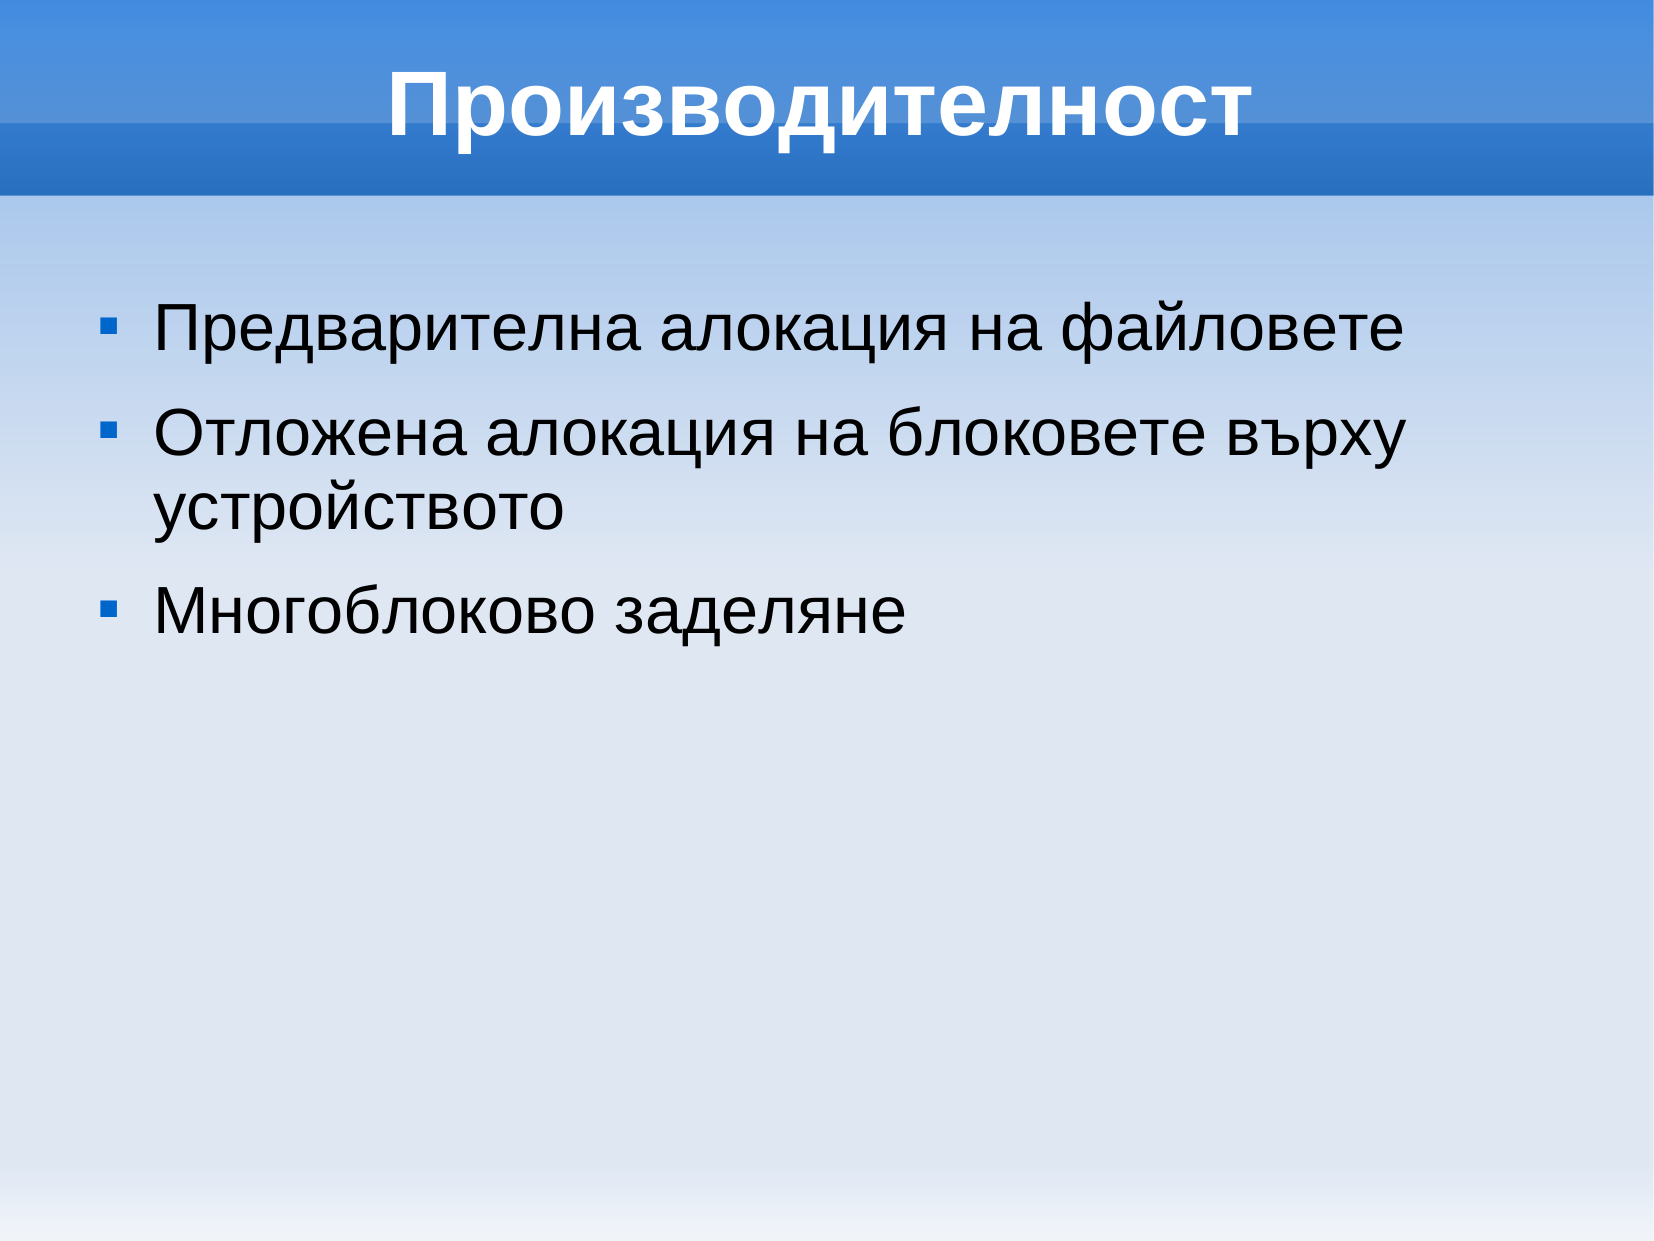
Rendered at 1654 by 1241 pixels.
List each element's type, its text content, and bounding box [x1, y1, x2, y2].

picture [0, 0, 1654, 1241]
list Предварителна алокация на файловете Отложена алокация на блоковете върху устройството Многоблоково заделяне [82, 290, 1571, 1094]
title Производителност [76, 7, 1565, 200]
